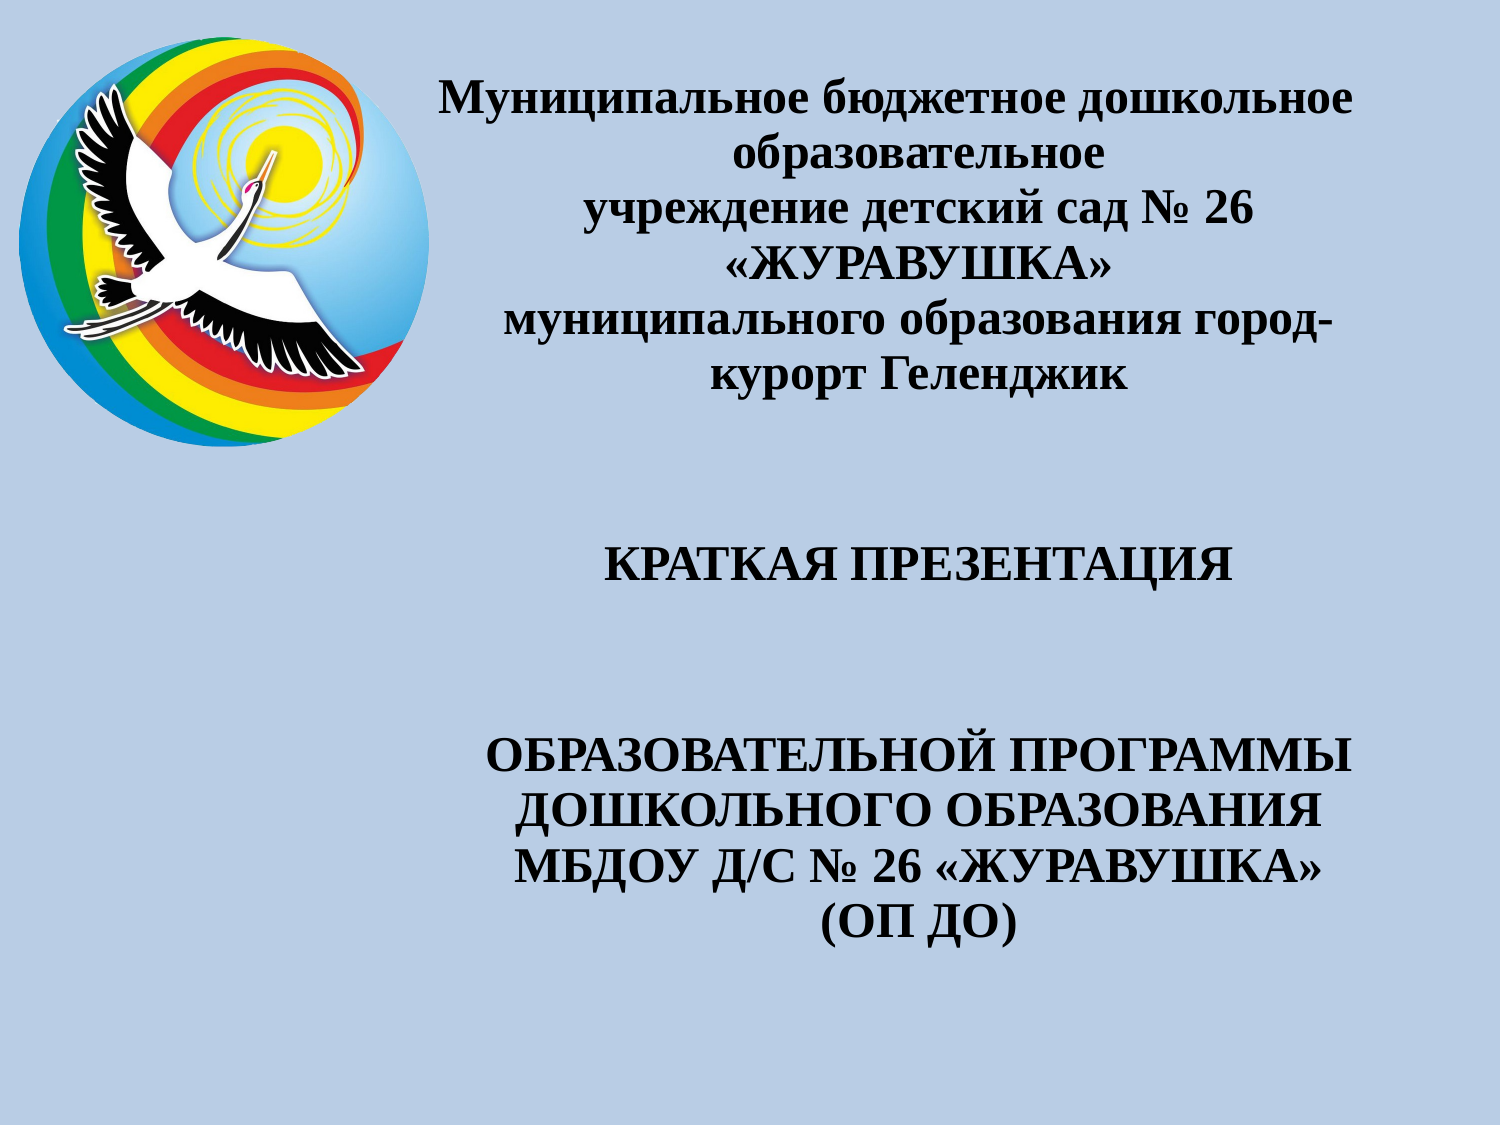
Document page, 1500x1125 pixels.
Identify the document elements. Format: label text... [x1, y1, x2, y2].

picture [19, 37, 429, 447]
picture [19, 259, 203, 447]
text_box Муниципальное бюджетное дошкольное образовательное учреждение детский сад № 26 «ЖУРАВУШКА» муниципального образования город-курорт Геленджик КРАТКАЯ ПРЕЗЕНТАЦИЯ ОБРАЗОВАТЕЛЬНОЙ ПРОГРАММЫ ДОШКОЛЬНОГО ОБРАЗОВАНИЯ МБДОУ Д/С № 26 «ЖУРАВУШКА» (ОП ДО) [383, 61, 1411, 1098]
